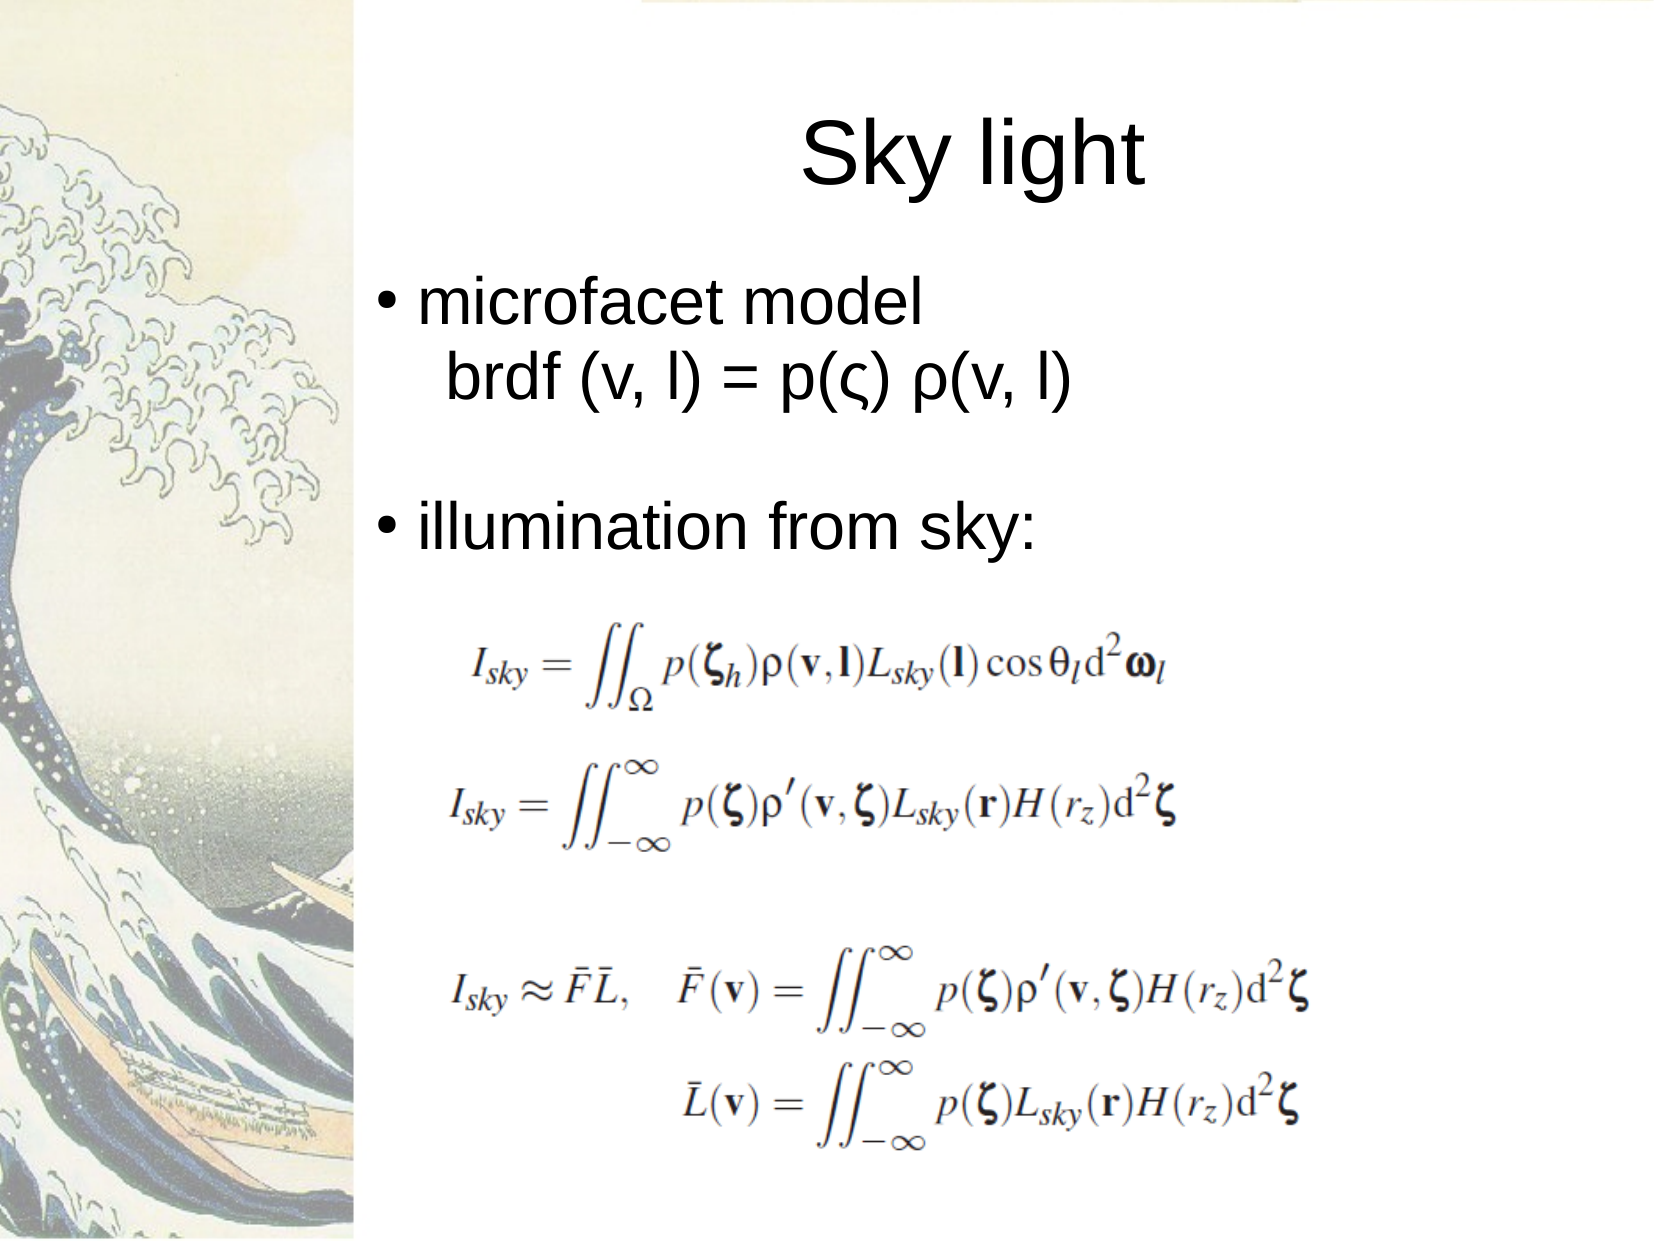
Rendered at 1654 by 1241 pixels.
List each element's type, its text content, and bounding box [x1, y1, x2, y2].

picture [0, 0, 1654, 1241]
subtitle microfacet model brdf (v, l) = p(ς) ρ(v, l) illumination from sky: [375, 264, 1571, 863]
title Sky light [375, 49, 1571, 257]
